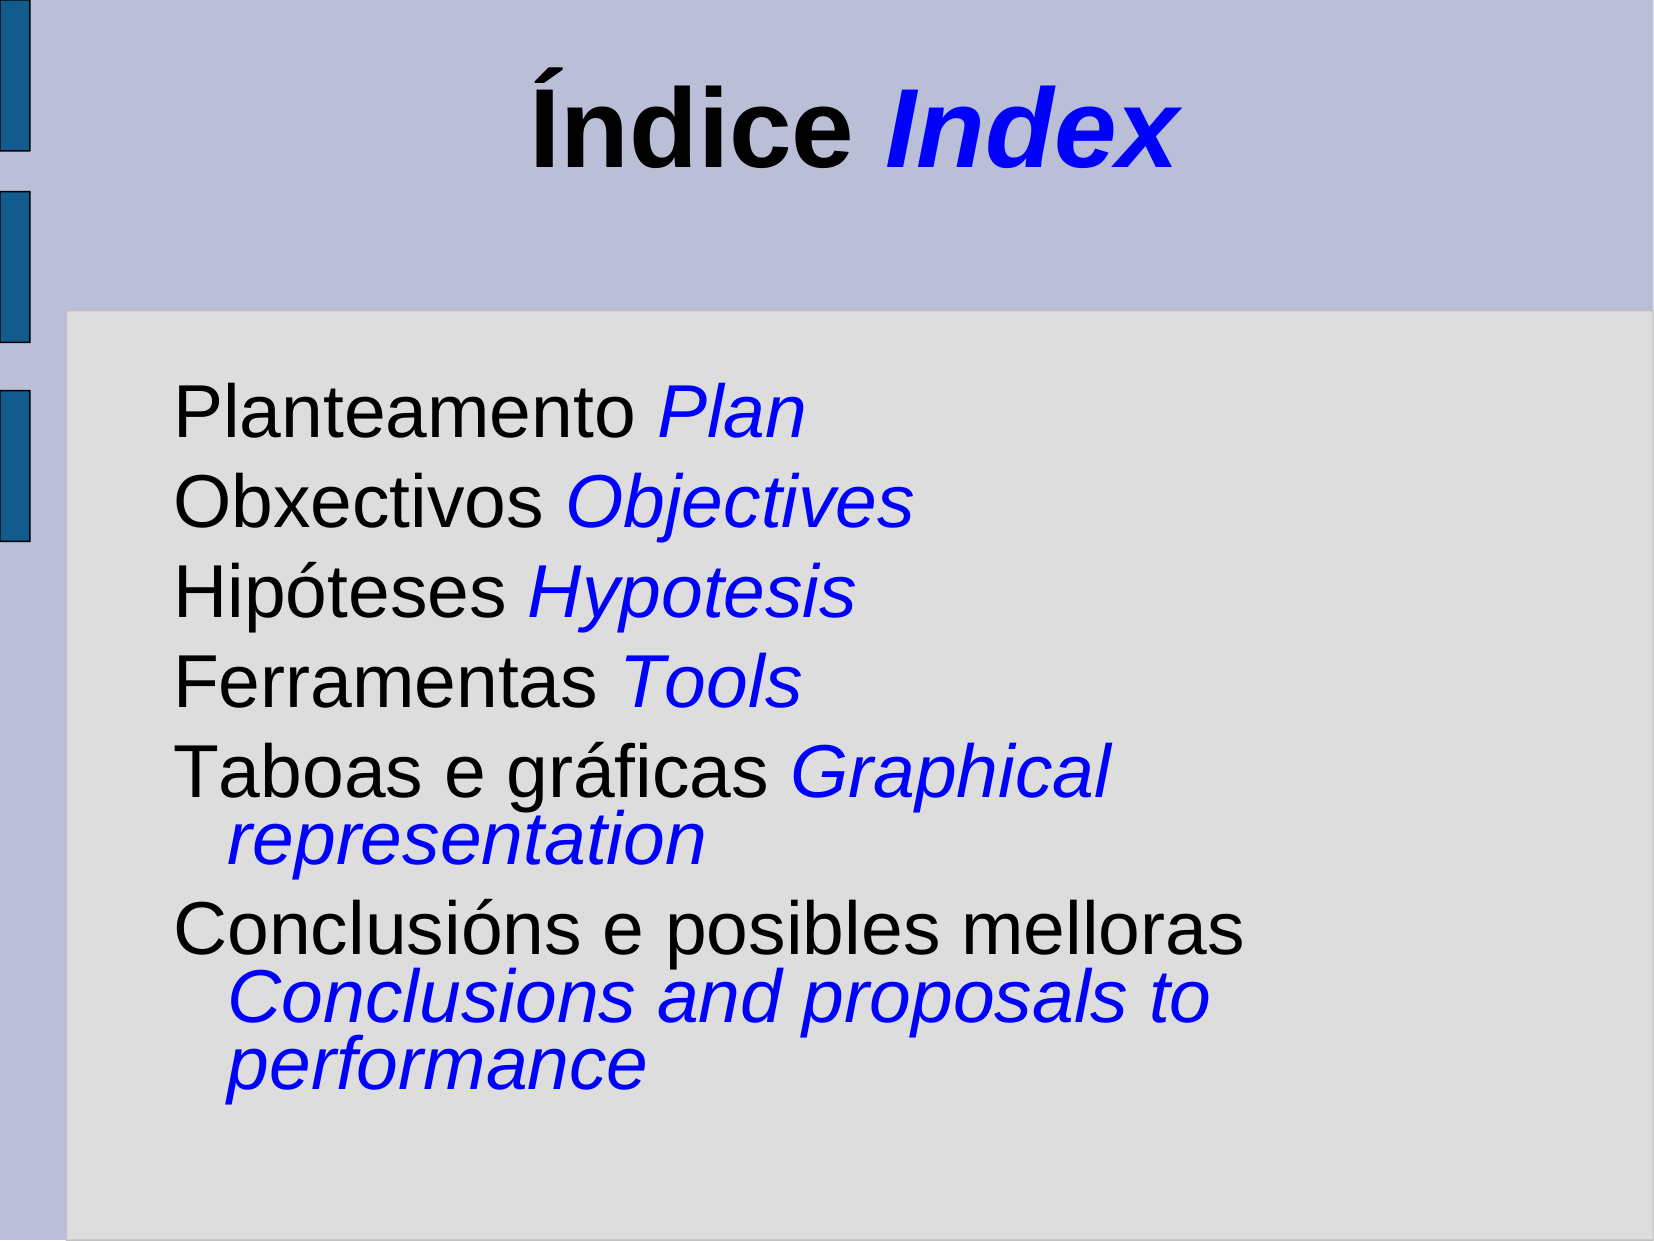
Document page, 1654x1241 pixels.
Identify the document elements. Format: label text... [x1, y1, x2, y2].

text_box Índice Index [421, 66, 1288, 200]
text_box Planteamento Plan Obxectivos Objectives Hipóteses Hypotesis Ferramentas Tools Taboas e gráficas Graphical representation Conclusións e posibles melloras Conclusions and proposals to performance [158, 376, 1509, 1111]
